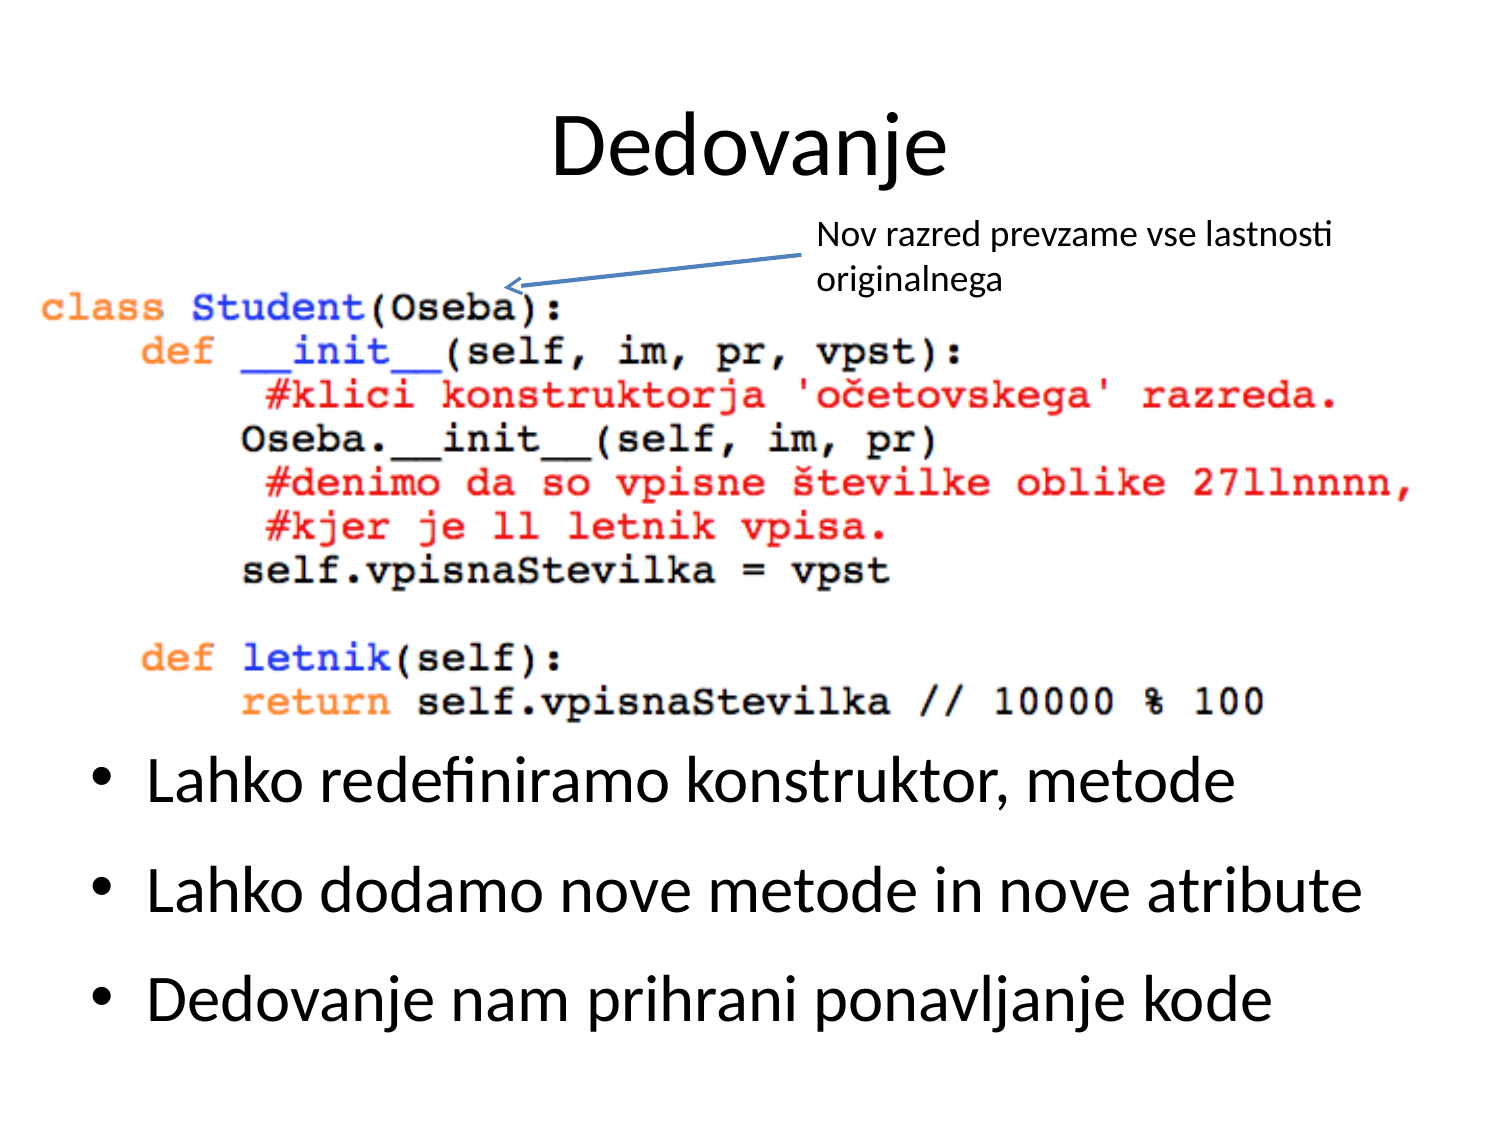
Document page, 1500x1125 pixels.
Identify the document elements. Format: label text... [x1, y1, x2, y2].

picture [33, 287, 1465, 742]
text_box Nov razred prevzame vse lastnosti originalnega [801, 201, 1401, 307]
title Dedovanje [75, 45, 1425, 233]
list Lahko redefiniramo konstruktor, metode Lahko dodamo nove metode in nove atribute Dedovanje nam prihrani ponavljanje kode [75, 728, 1425, 1082]
